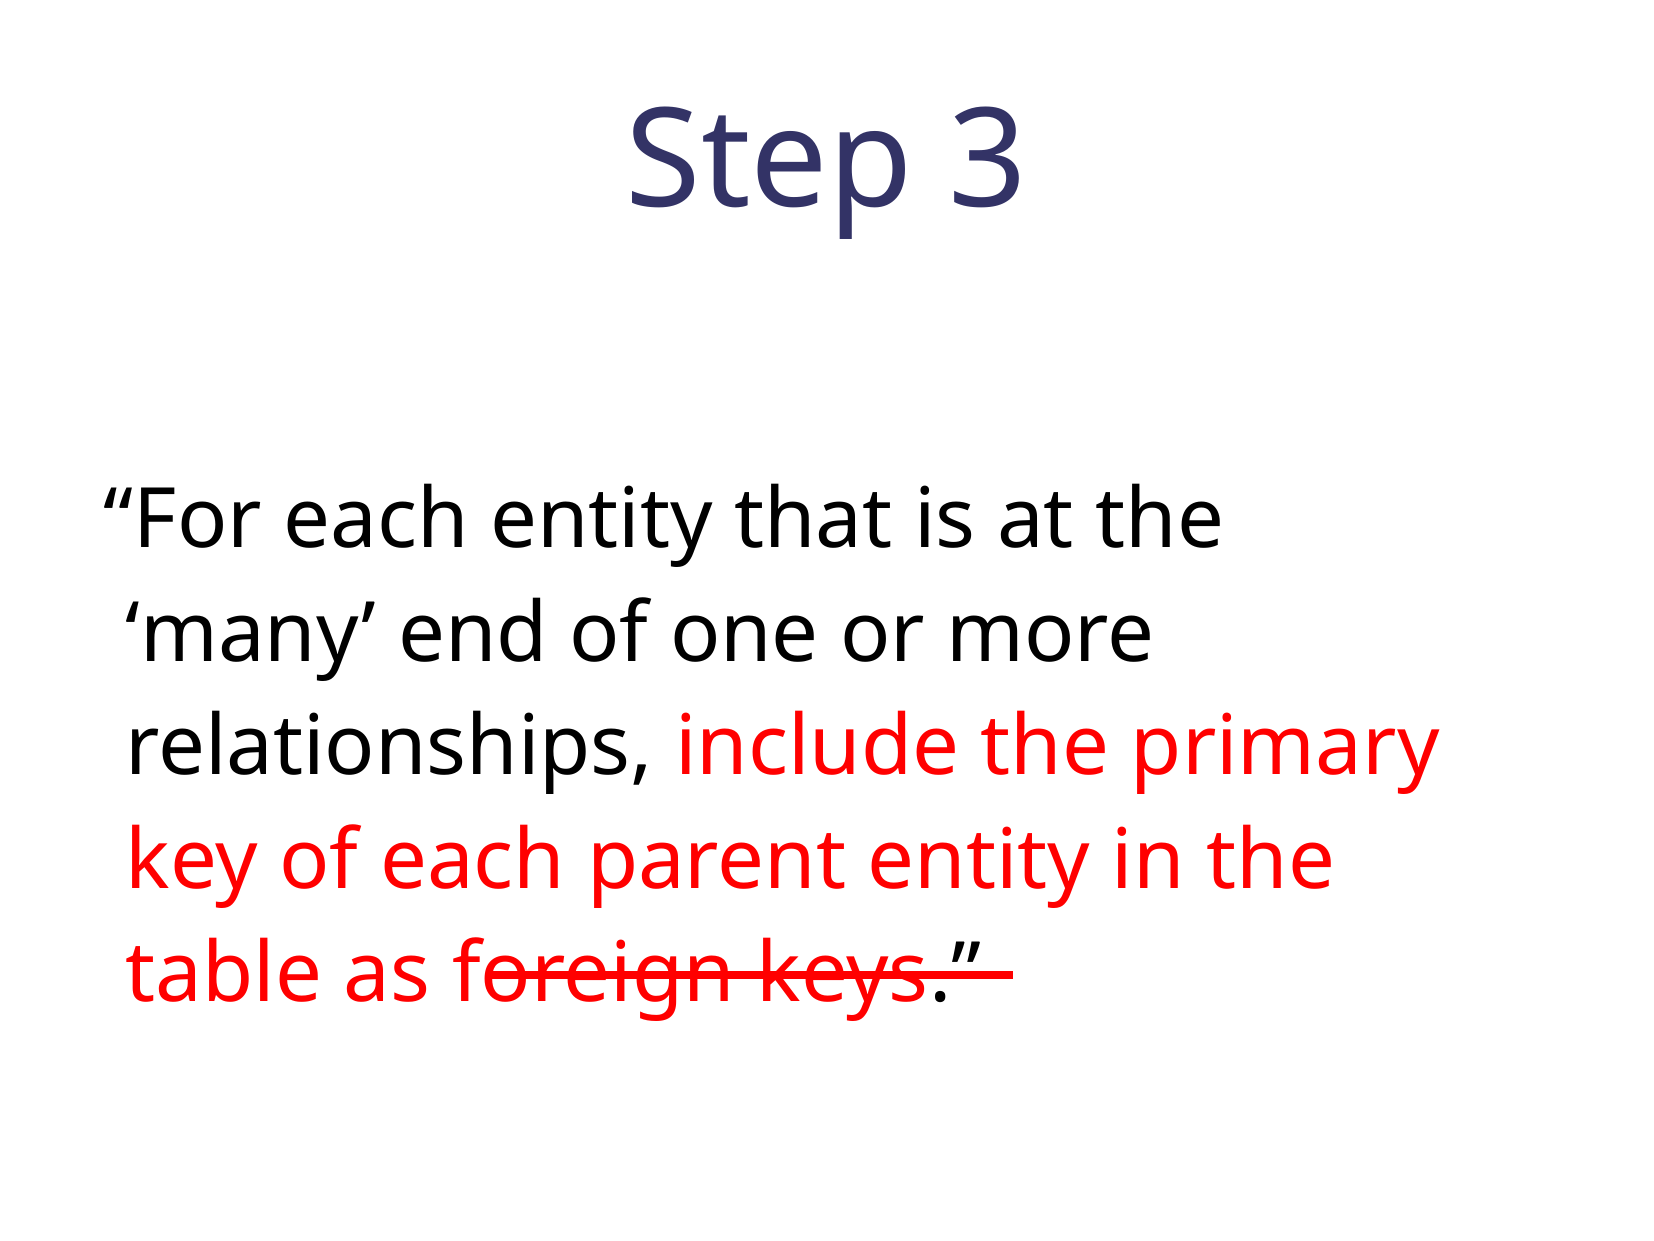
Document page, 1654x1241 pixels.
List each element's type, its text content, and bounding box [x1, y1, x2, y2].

subtitle “For each entity that is at the ‘many’ end of one or more relationships, include the primary key of each parent entity in the table as foreign keys.” [104, 458, 1635, 1065]
title Step 3 [82, 56, 1571, 250]
